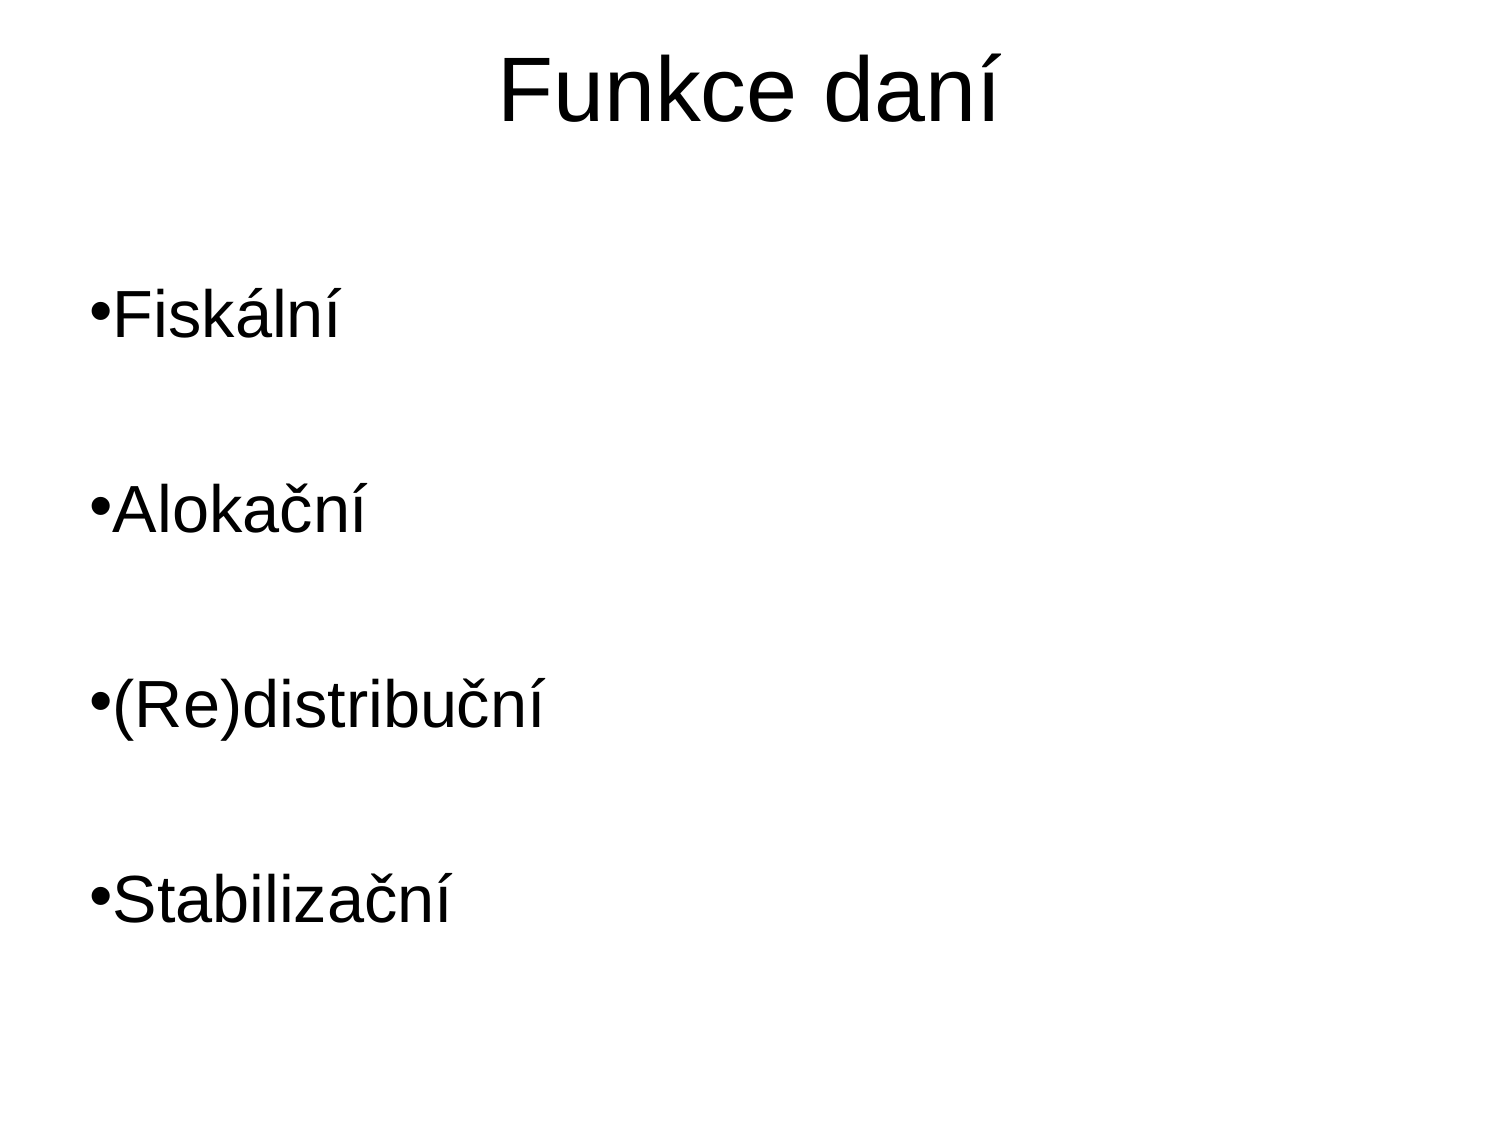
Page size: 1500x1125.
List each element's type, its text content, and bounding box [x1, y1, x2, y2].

title Funkce daní [75, 21, 1425, 257]
list Fiskální Alokační (Re)distribuční Stabilizační [75, 262, 1425, 1005]
